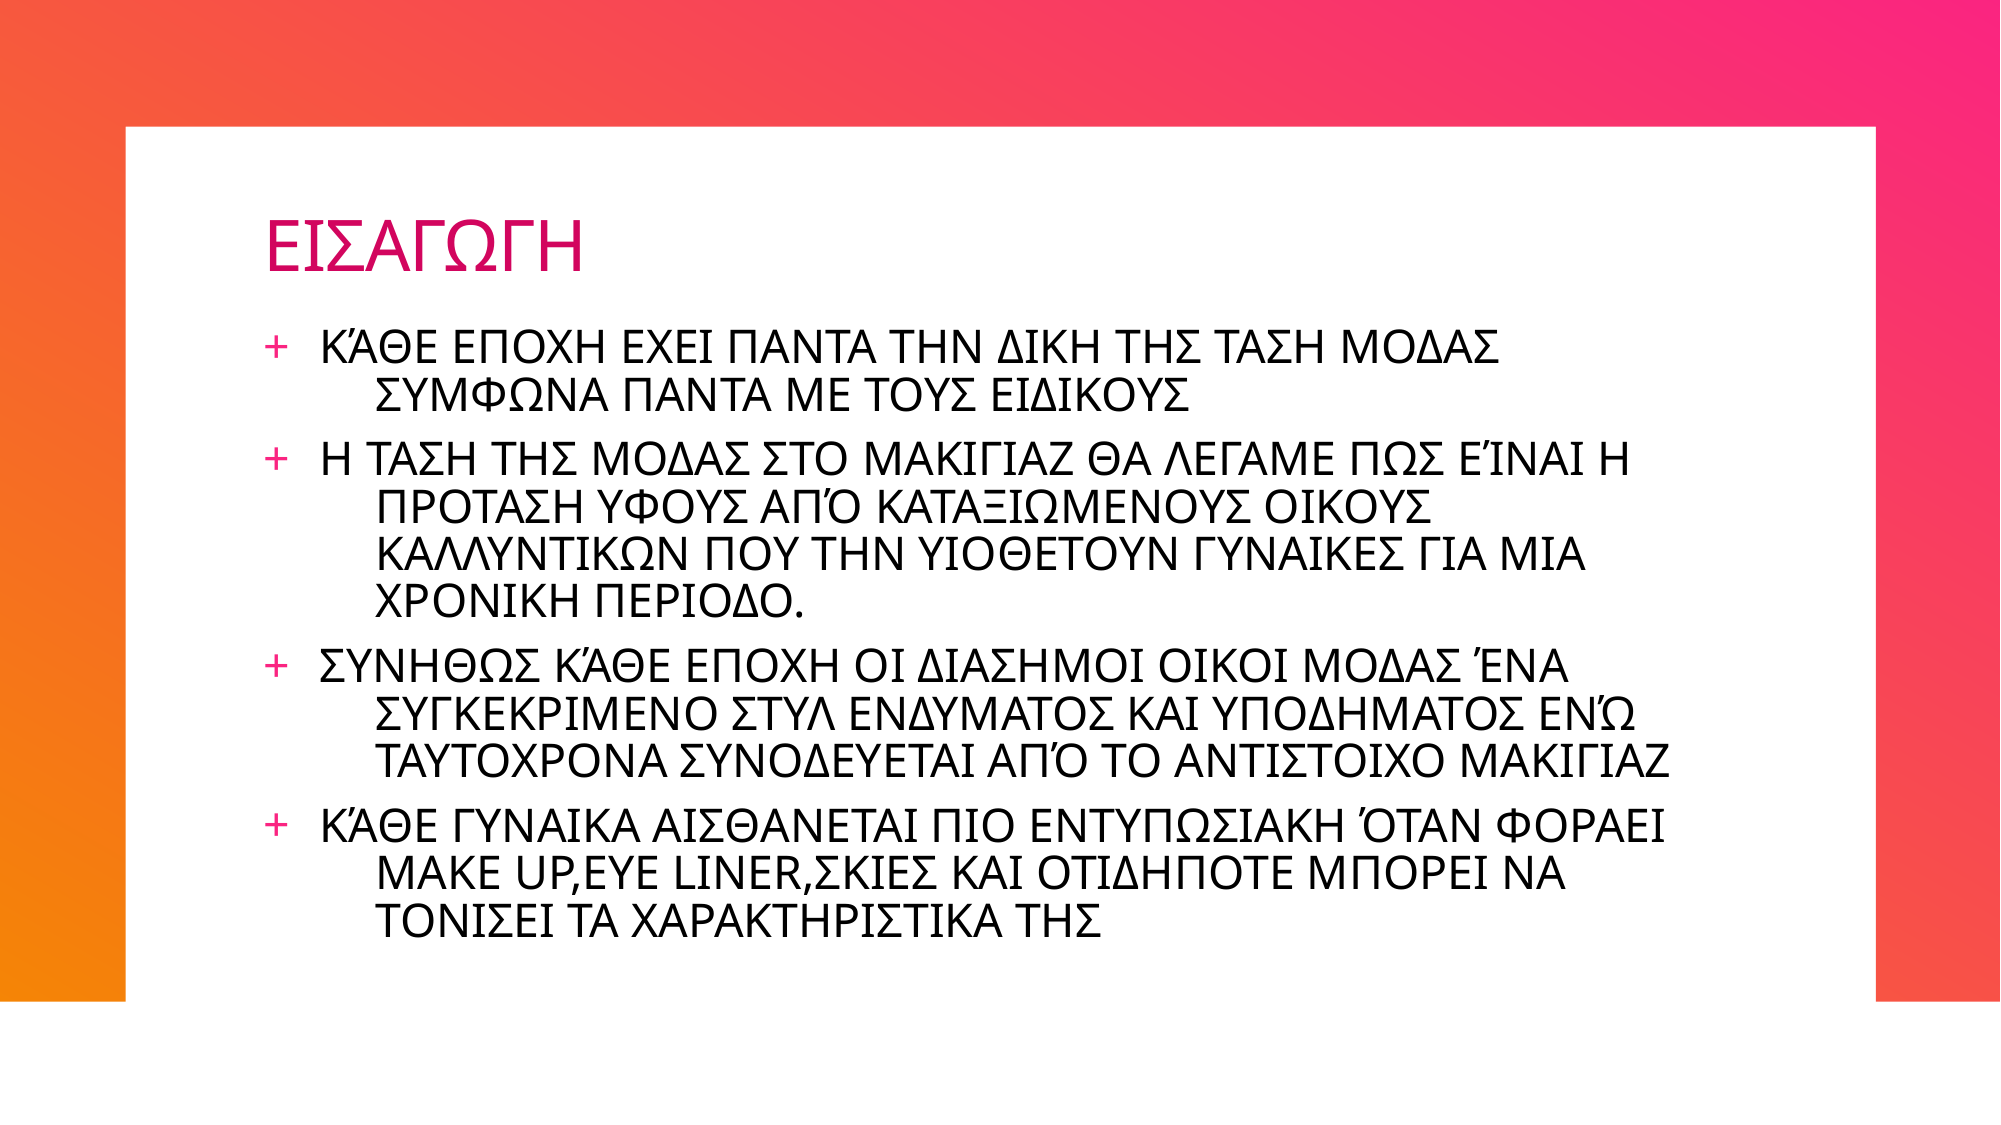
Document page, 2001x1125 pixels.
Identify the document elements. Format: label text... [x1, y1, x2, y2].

title ΕΙΣΑΓΩΓΗ [248, 198, 629, 297]
list ΚΆΘΕ ΕΠΟΧΗ ΕΧΕΙ ΠΑΝΤΑ ΤΗΝ ΔΙΚΗ ΤΗΣ ΤΑΣΗ ΜΟΔΑΣ ΣΥΜΦΩΝΑ ΠΑΝΤΑ ΜΕ ΤΟΥΣ ΕΙΔΙΚΟΥΣ Η ΤΑΣΗ ΤΗΣ ΜΟΔΑΣ ΣΤΟ ΜΑΚΙΓΙΑΖ ΘΑ ΛΕΓΑΜΕ ΠΩΣ ΕΊΝΑΙ Η ΠΡΟΤΑΣΗ ΥΦΟΥΣ ΑΠΌ ΚΑΤΑΞΙΩΜΕΝΟΥΣ ΟΙΚΟΥΣ ΚΑΛΛΥΝΤΙΚΩΝ ΠΟΥ ΤΗΝ ΥΙΟΘΕΤΟΥΝ ΓΥΝΑΙΚΕΣ ΓΙΑ ΜΙΑ ΧΡΟΝΙΚΗ ΠΕΡΙΟΔΟ. ΣΥΝΗΘΩΣ ΚΆΘΕ ΕΠΟΧΗ ΟΙ ΔΙΑΣΗΜΟΙ ΟΙΚΟΙ ΜΟΔΑΣ ΈΝΑ ΣΥΓΚΕΚΡΙΜΕΝΟ ΣΤΥΛ ΕΝΔΥΜΑΤΟΣ ΚΑΙ ΥΠΟΔΗΜΑΤΟΣ ΕΝΏ ΤΑΥΤΟΧΡΟΝΑ ΣΥΝΟΔΕΥΕΤΑΙ ΑΠΌ ΤΟ ΑΝΤΙΣΤΟΙΧΟ ΜΑΚΙΓΙΑΖ ΚΆΘΕ ΓΥΝΑΙΚΑ ΑΙΣΘΑΝΕΤΑΙ ΠΙΟ ΕΝΤΥΠΩΣΙΑΚΗ ΌΤΑΝ ΦΟΡΑΕΙ MAKE UP,EYE LINER,ΣΚΙΕΣ ΚΑΙ ΟΤΙΔΗΠΟΤΕ ΜΠΟΡΕΙ ΝΑ ΤΟΝΙΣΕΙ ΤΑ ΧΑΡΑΚΤΗΡΙΣΤΙΚΑ ΤΗΣ [248, 318, 1749, 962]
